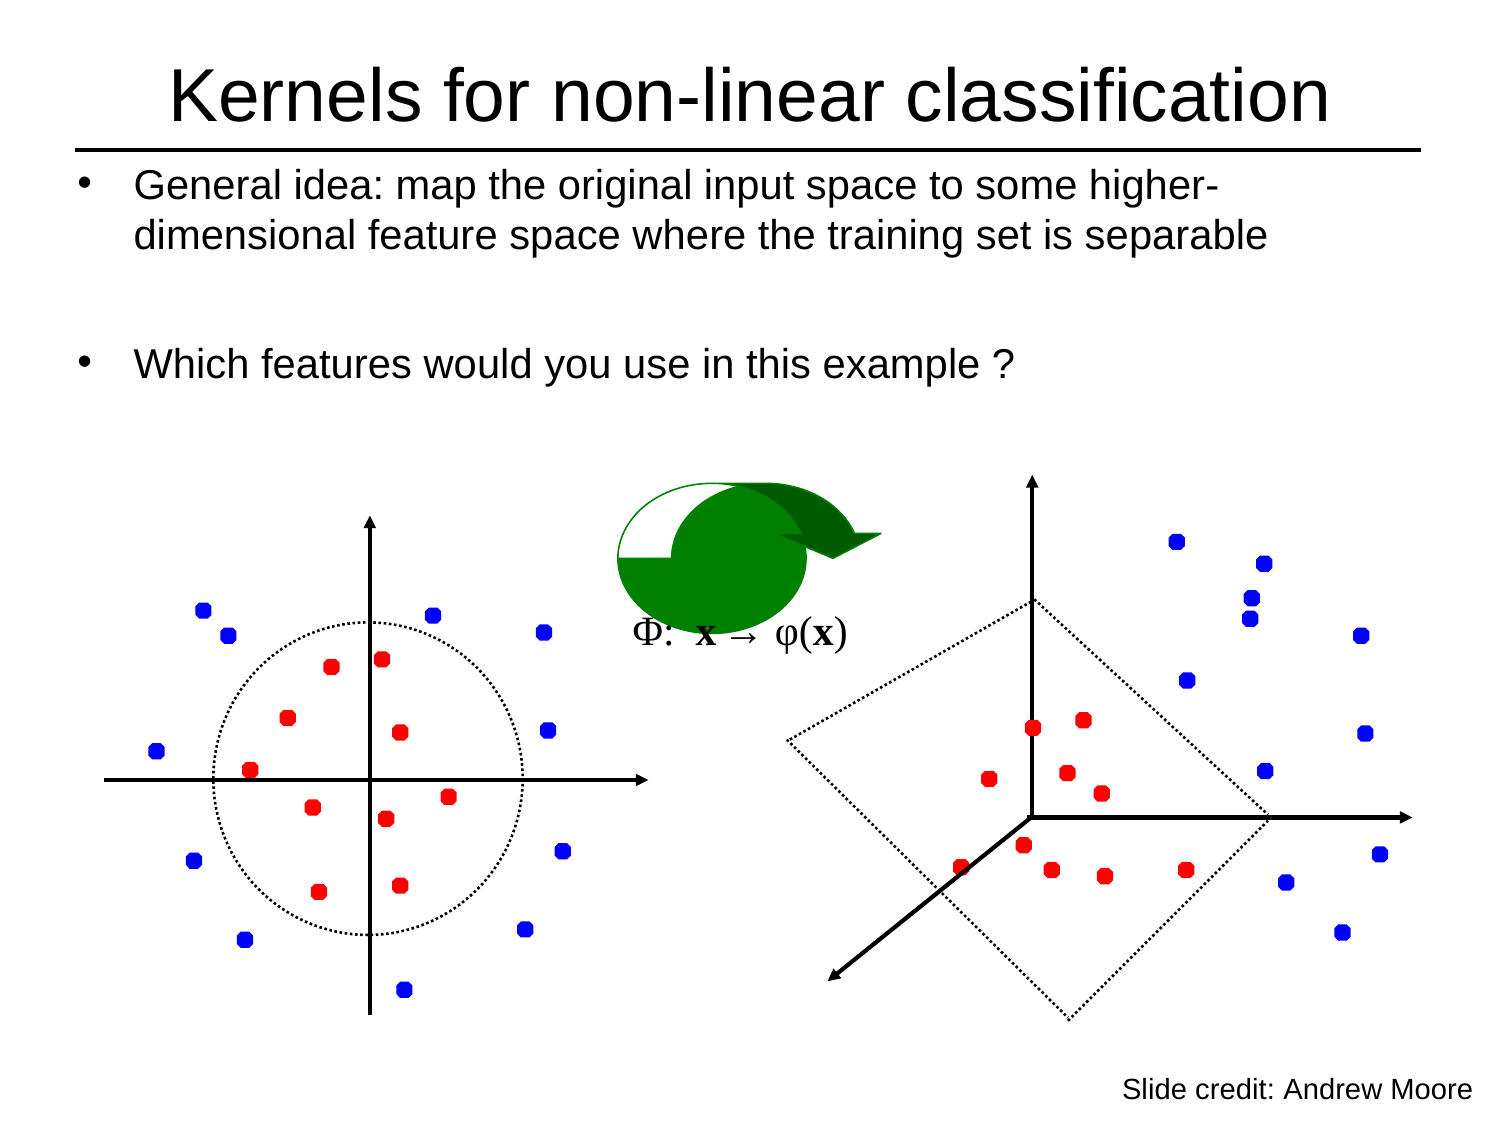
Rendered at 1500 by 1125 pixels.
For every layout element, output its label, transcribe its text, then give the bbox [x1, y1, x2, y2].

text_box Slide credit: Andrew Moore [1107, 1062, 1489, 1113]
list General idea: map the original input space to some higher-dimensional feature space where the training set is separable Which features would you use in this example ? [62, 149, 1388, 1013]
title Kernels for non-linear classification [75, 38, 1426, 144]
